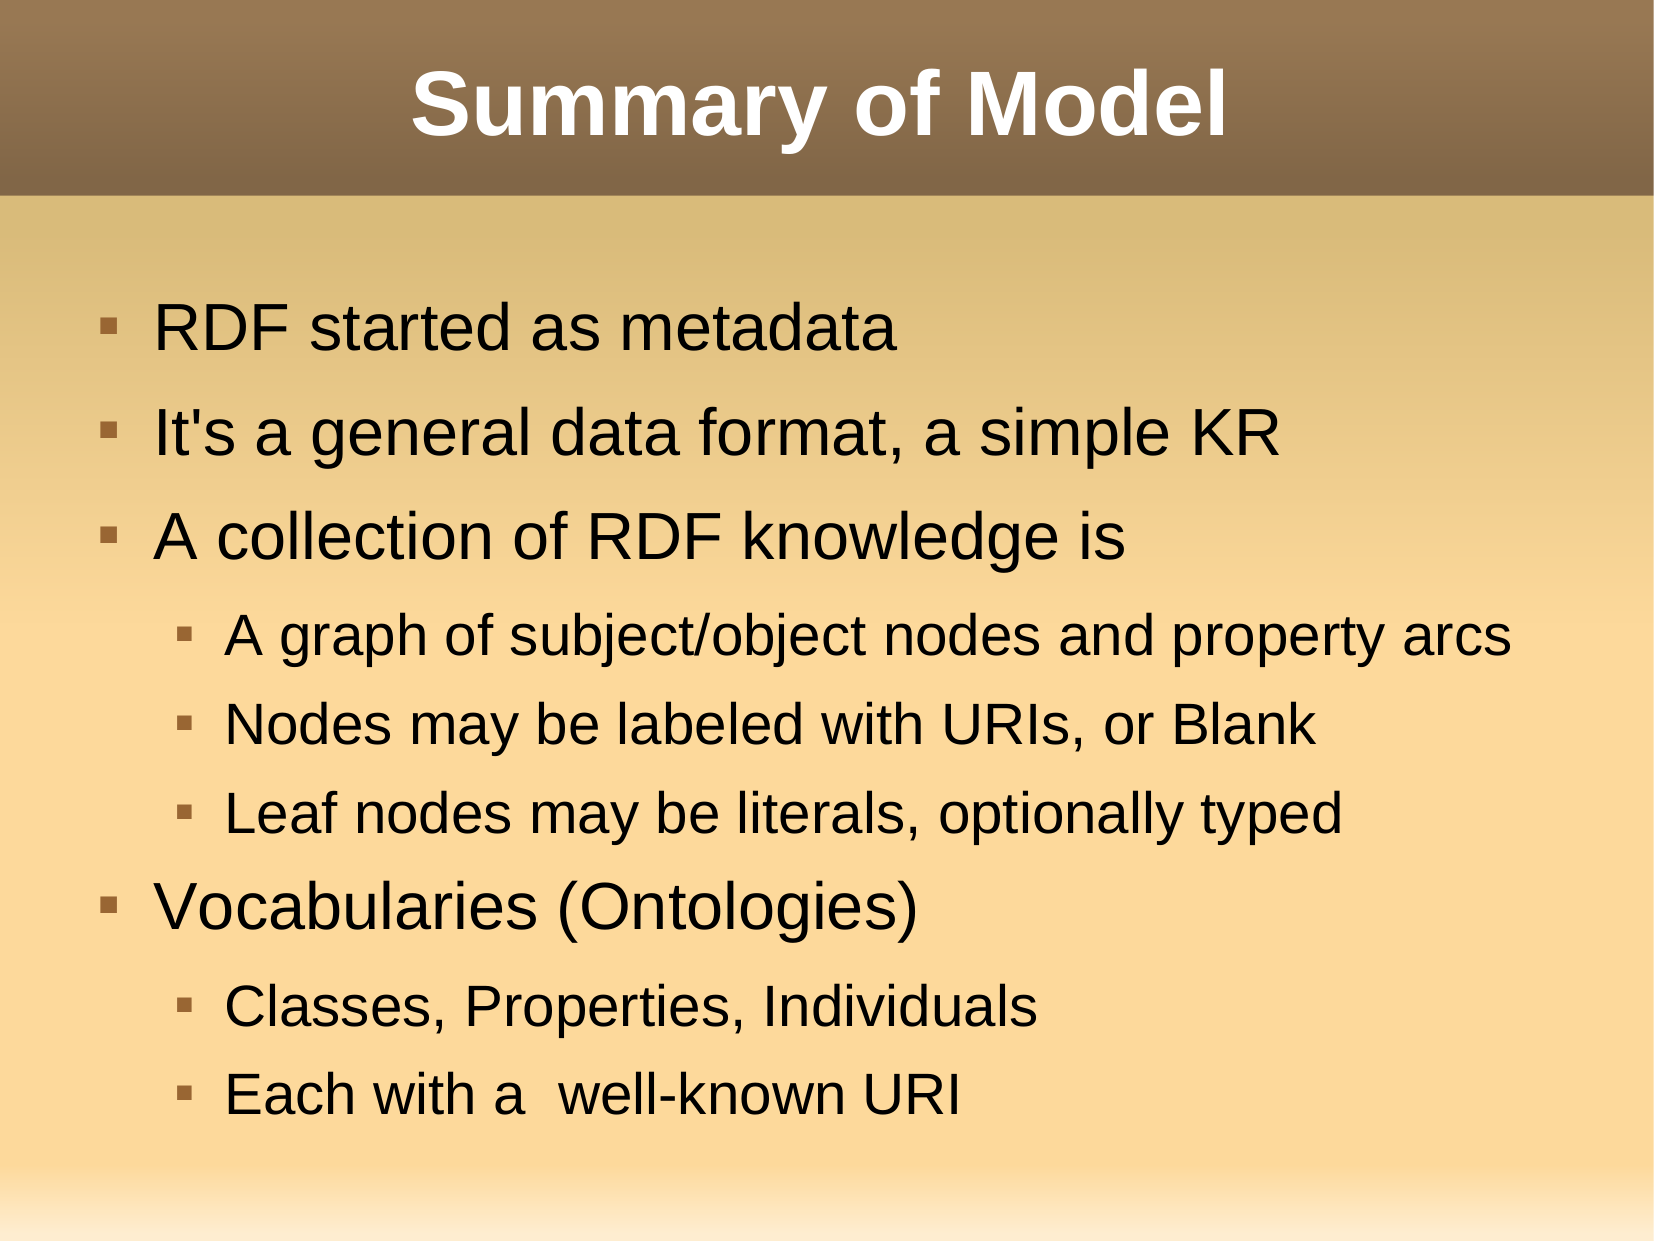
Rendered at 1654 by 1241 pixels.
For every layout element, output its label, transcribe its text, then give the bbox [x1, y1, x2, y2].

title Summary of Model [76, 7, 1565, 200]
list RDF started as metadata It's a general data format, a simple KR A collection of RDF knowledge is A graph of subject/object nodes and property arcs Nodes may be labeled with URIs, or Blank Leaf nodes may be literals, optionally typed Vocabularies (Ontologies) Classes, Properties, Individuals Each with a well-known URI [82, 290, 1571, 1128]
picture [0, 0, 1654, 1241]
